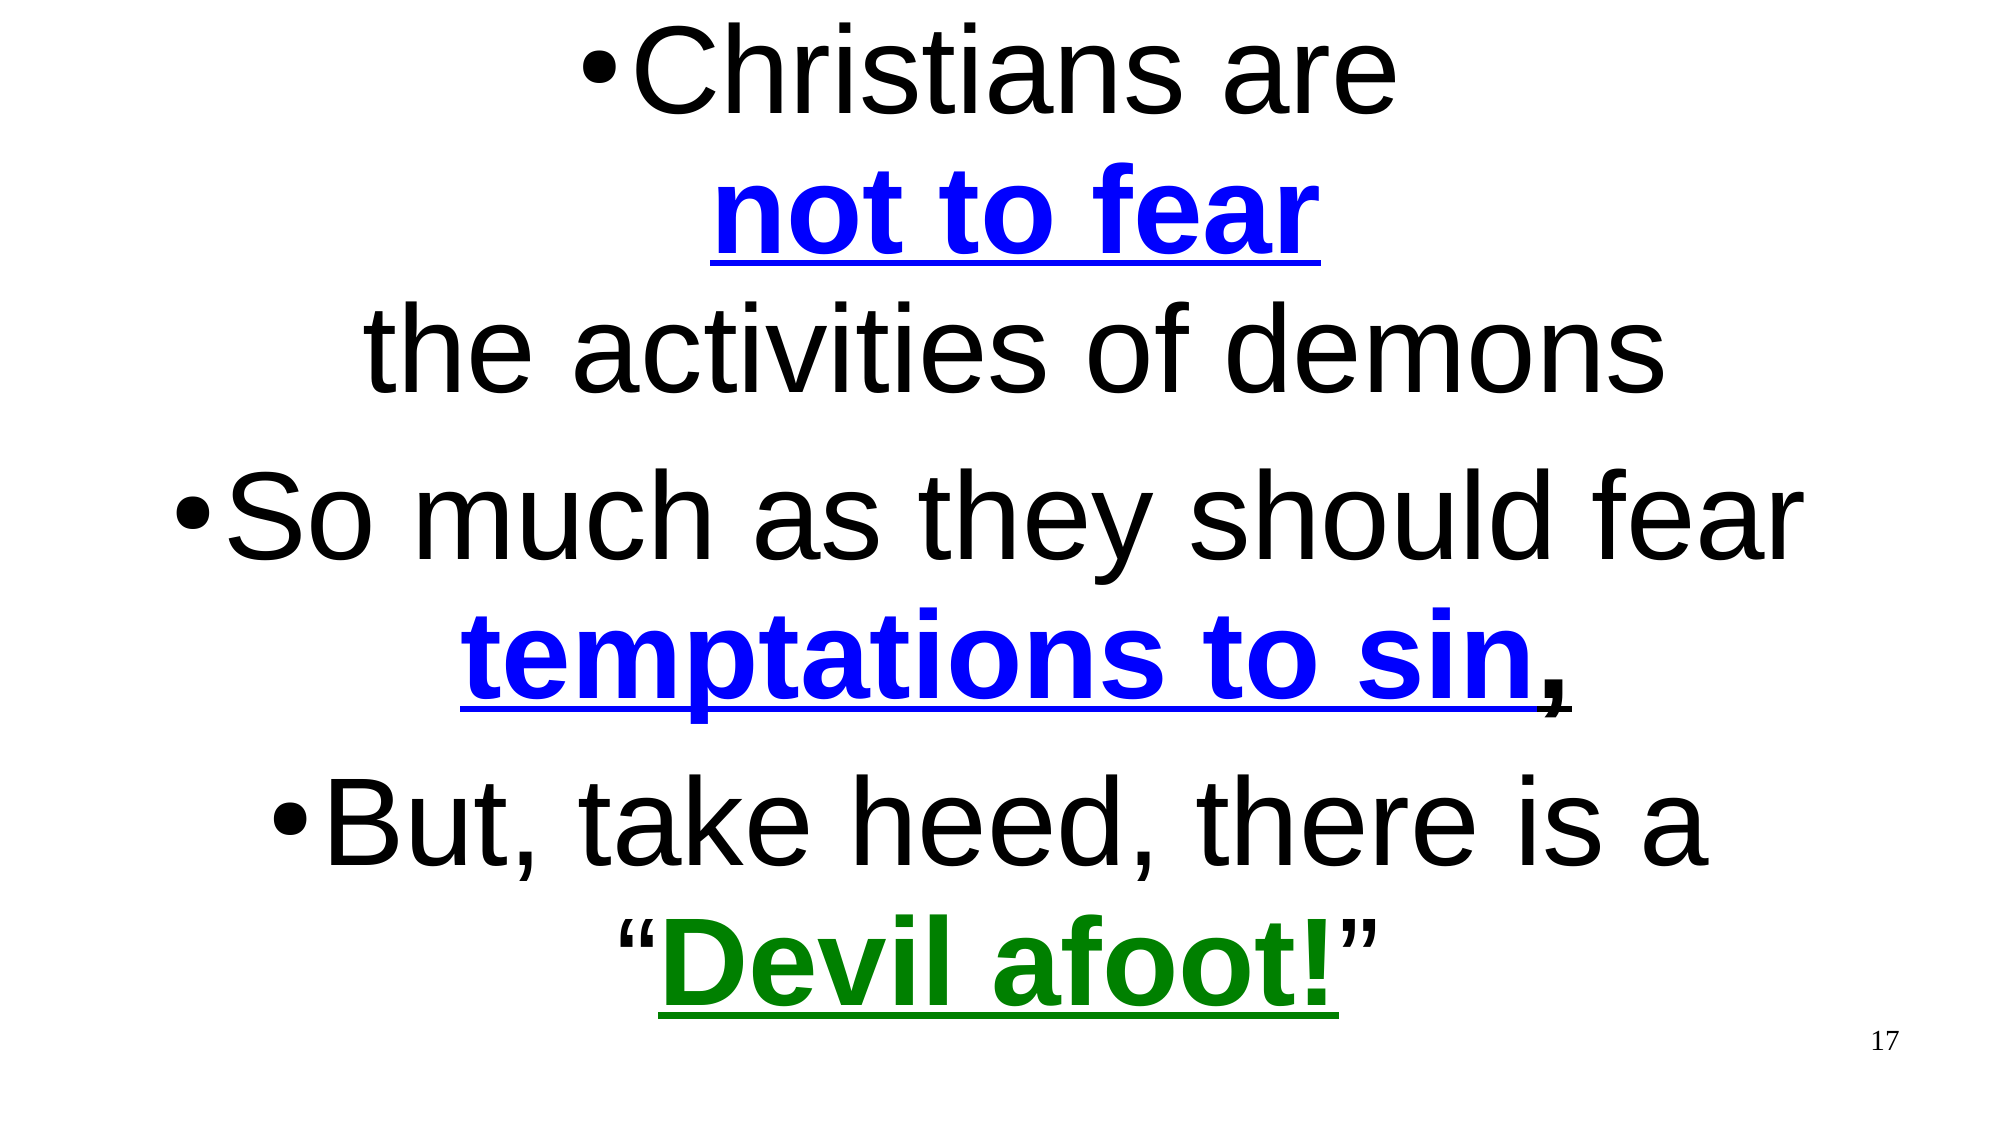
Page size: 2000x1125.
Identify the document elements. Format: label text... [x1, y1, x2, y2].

list Christians are not to fear the activities of demons So much as they should fear temptations to sin, But, take heed, there is a “Devil afoot!” [0, 0, 1996, 1123]
